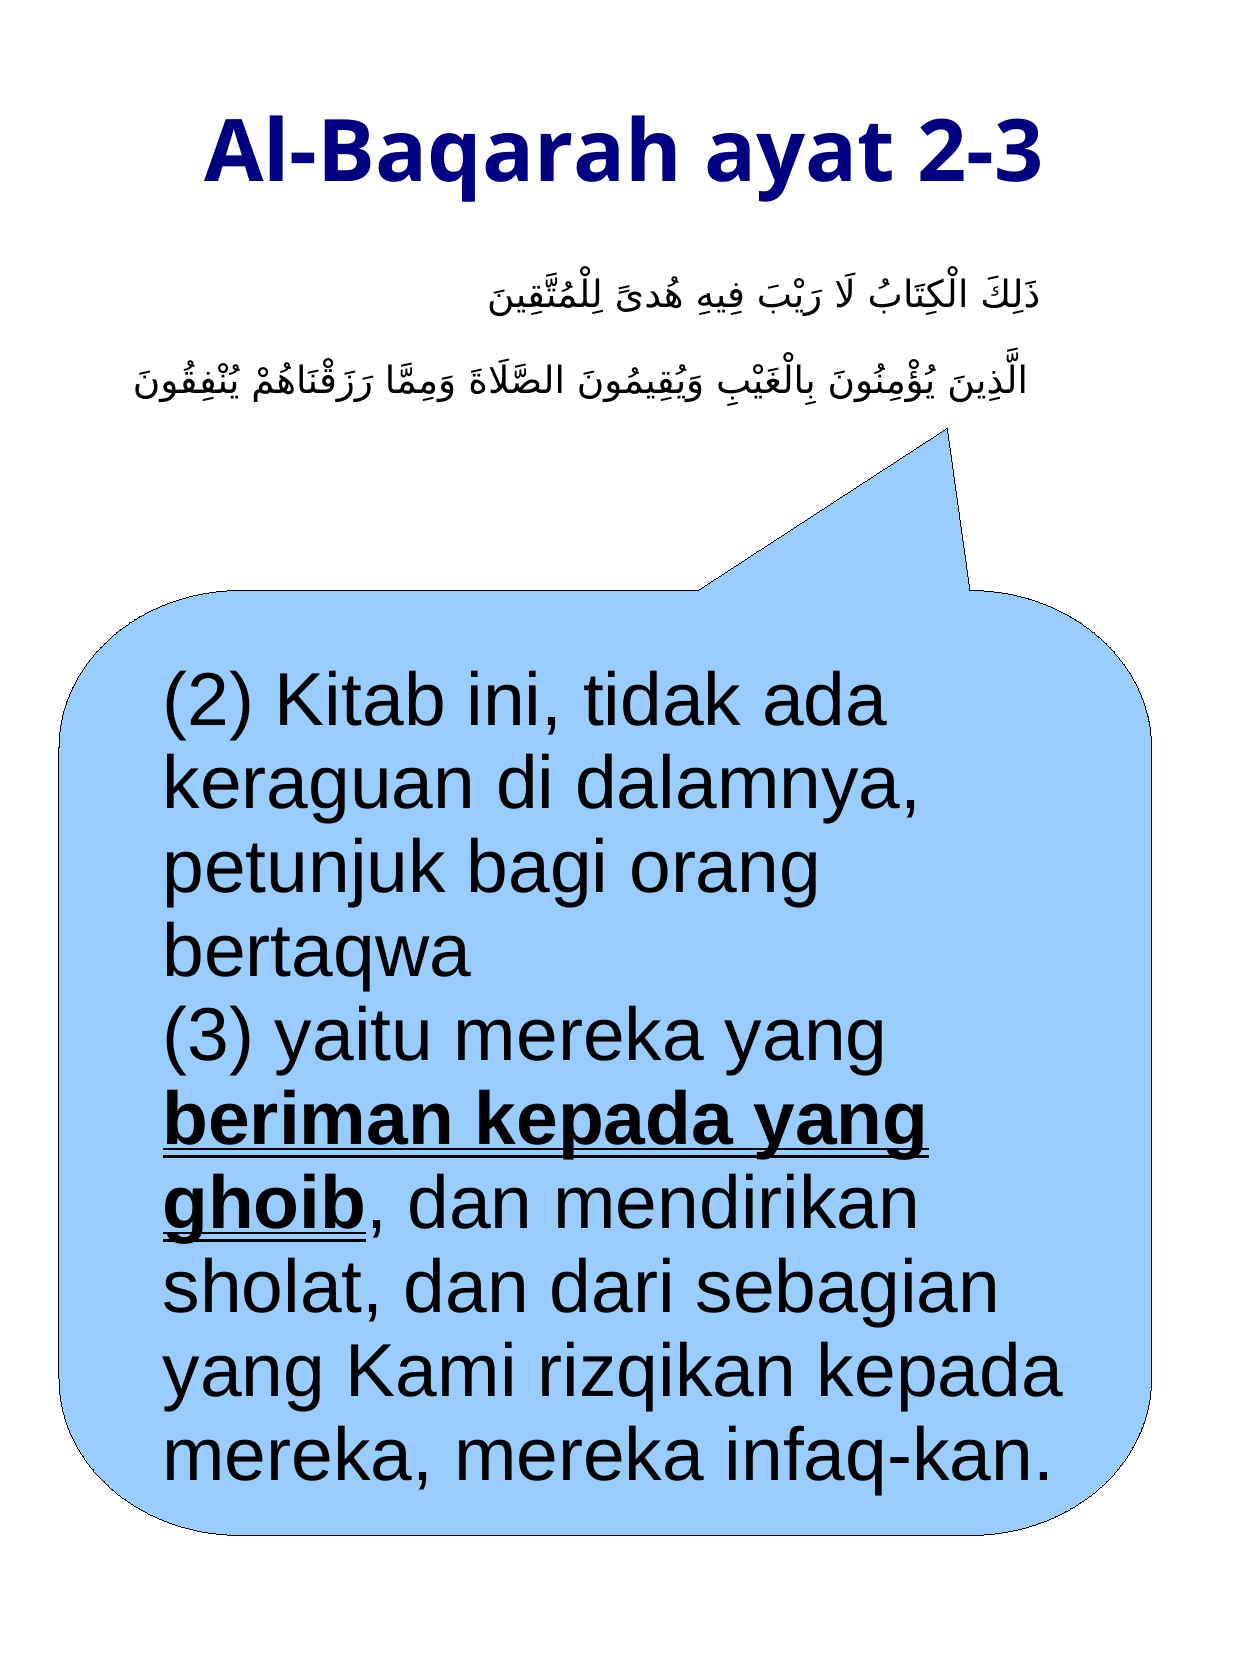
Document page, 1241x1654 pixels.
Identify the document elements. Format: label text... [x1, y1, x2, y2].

text_box ذَلِكَ الْكِتَابُ لَا رَيْبَ فِيهِ هُدىً لِلْمُتَّقِينَ [472, 265, 1056, 325]
text_box (2) Kitab ini, tidak ada keraguan di dalamnya, petunjuk bagi orang bertaqwa (3) yaitu mereka yang beriman kepada yang ghoib, dan mendirikan sholat, dan dari sebagian yang Kami rizqikan kepada mereka, mereka infaq-kan. [147, 649, 1093, 1654]
text_box [58, 428, 1152, 1513]
text_box Al-Baqarah ayat 2-3 [204, 88, 1036, 207]
text_box الَّذِينَ يُؤْمِنُونَ بِالْغَيْبِ وَيُقِيمُونَ الصَّلَاةَ وَمِمَّا رَزَقْنَاهُمْ يُنْفِقُونَ [118, 351, 1123, 411]
